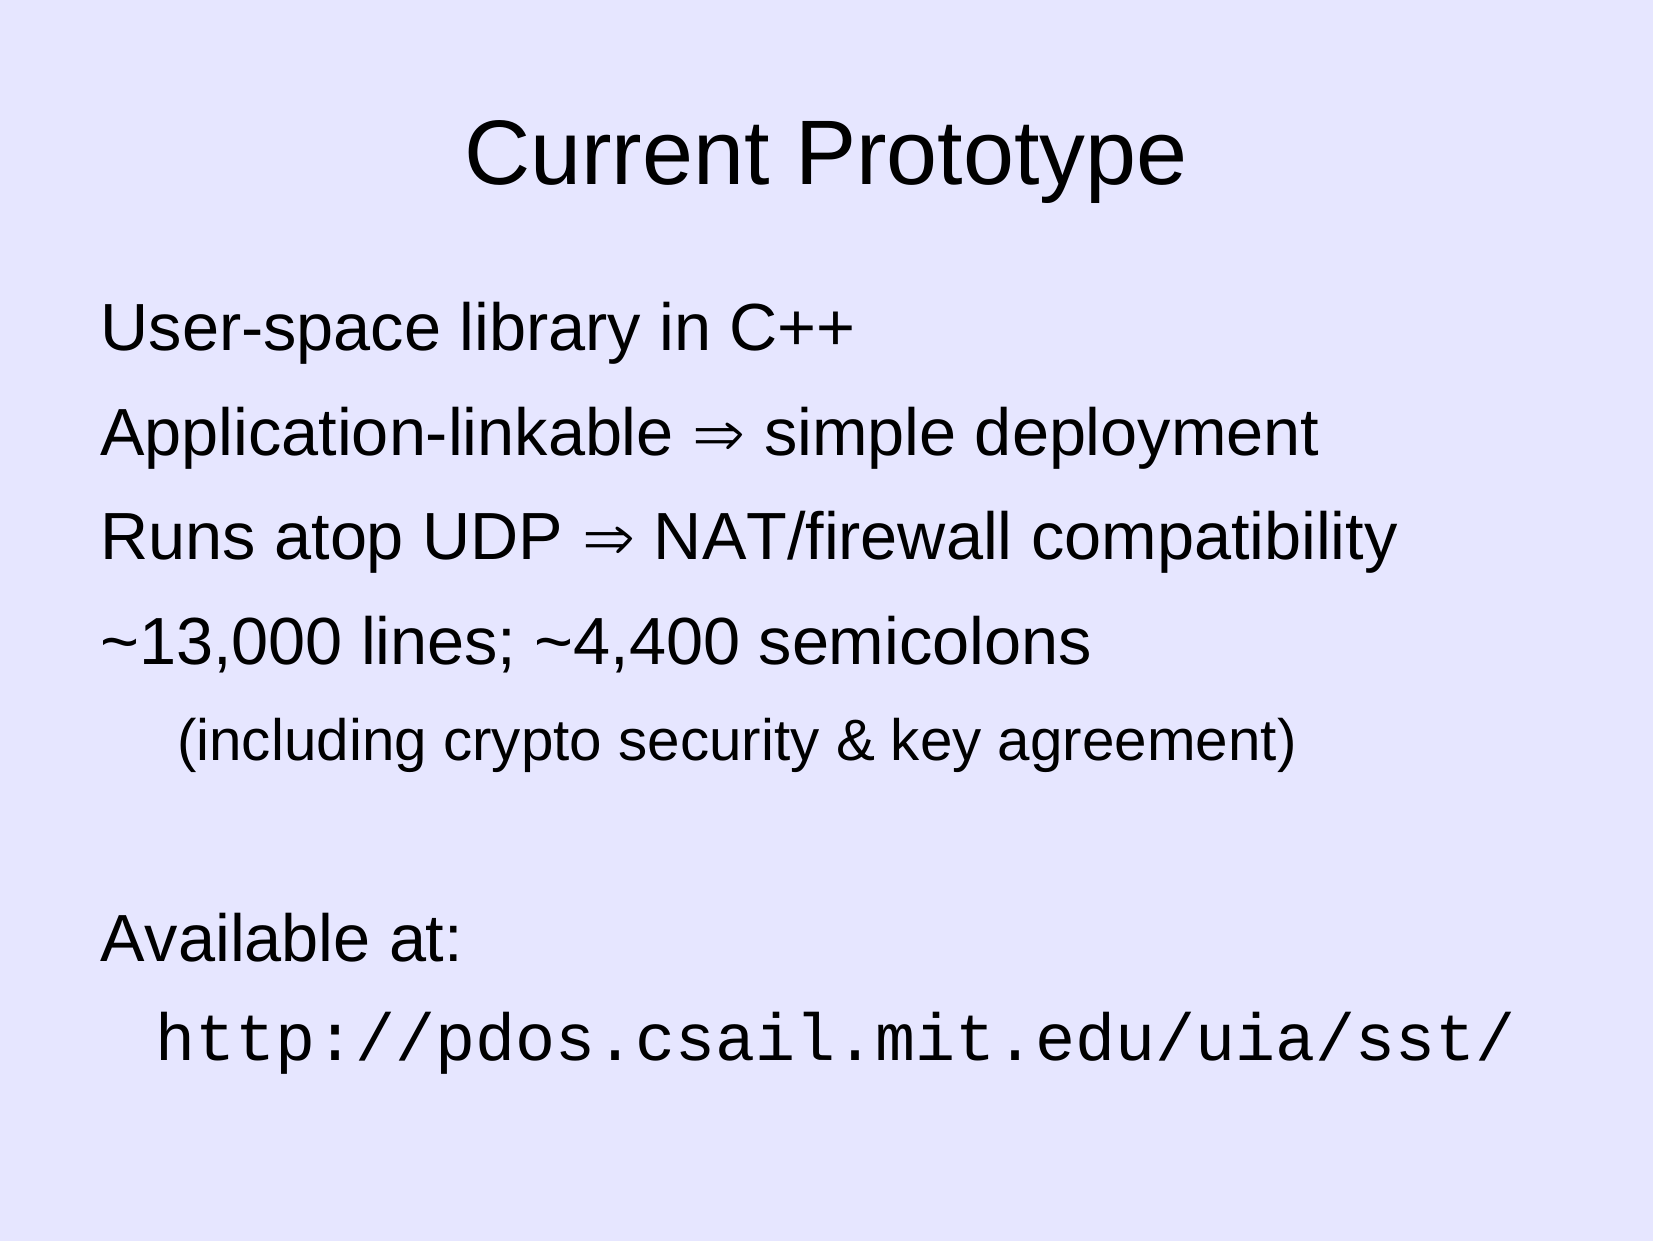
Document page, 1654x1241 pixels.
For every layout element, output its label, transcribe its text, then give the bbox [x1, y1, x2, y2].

title Current Prototype [82, 49, 1571, 257]
list User-space library in C++ Application-linkable ⇒ simple deployment Runs atop UDP ⇒ NAT/firewall compatibility ~13,000 lines; ~4,400 semicolons (including crypto security & key agreement) Available at: http://pdos.csail.mit.edu/uia/sst/ [82, 290, 1571, 1095]
